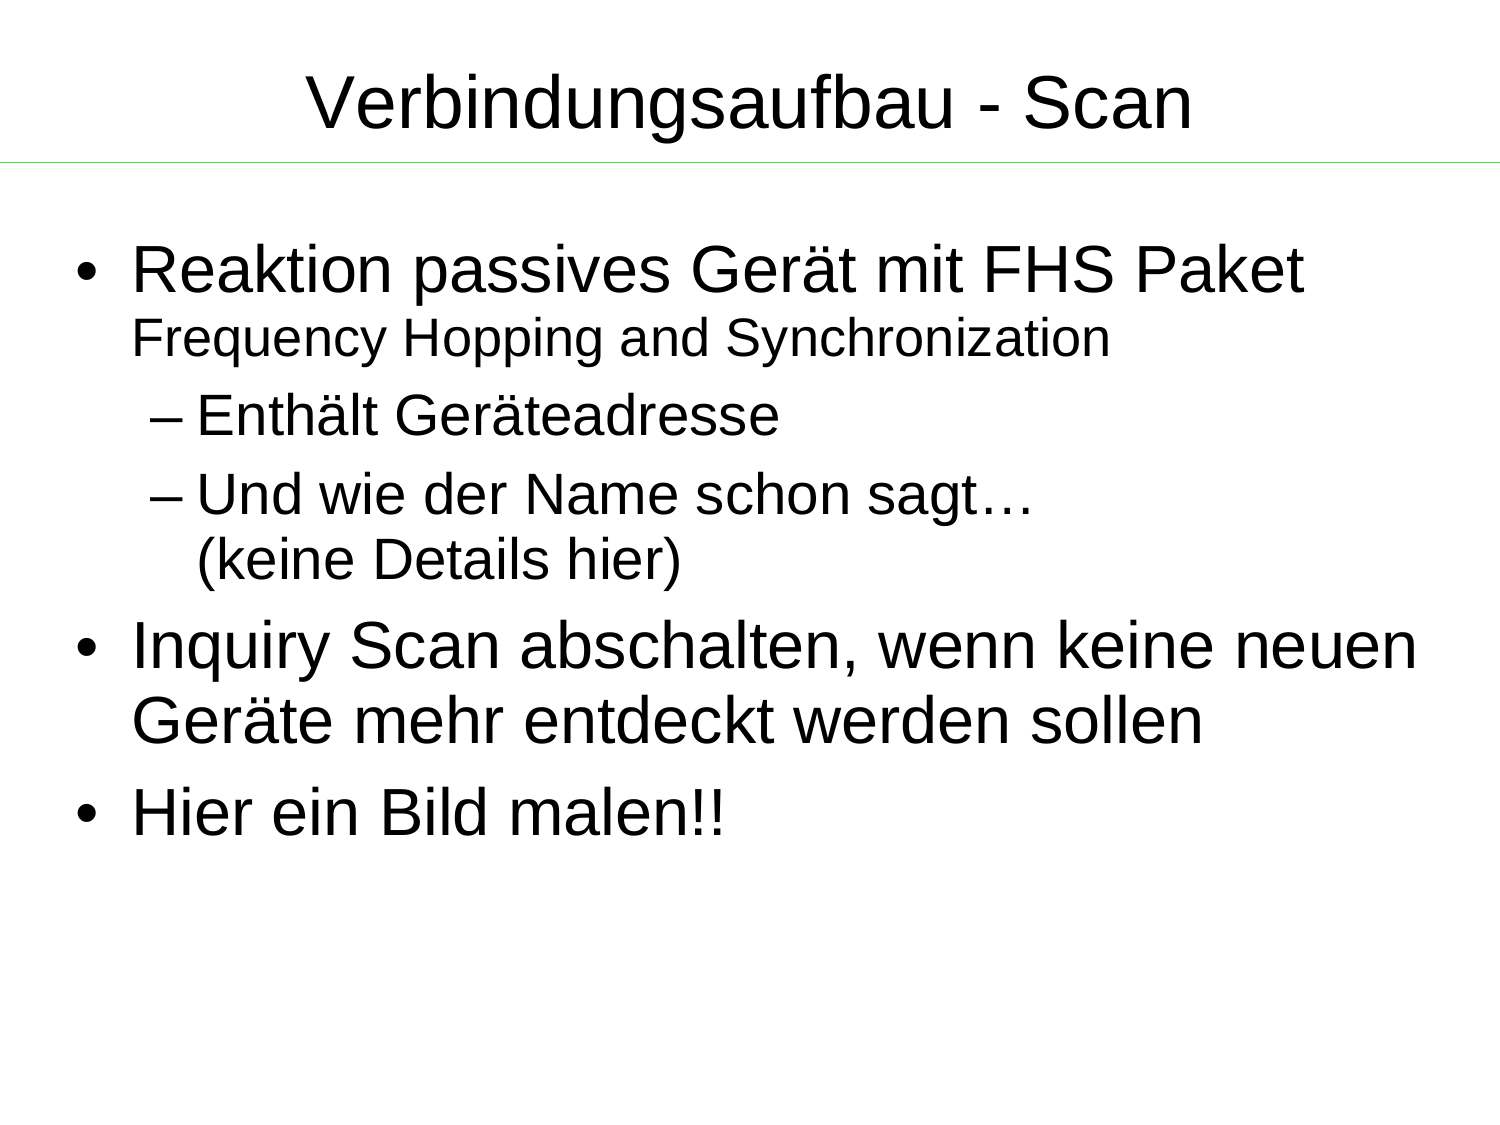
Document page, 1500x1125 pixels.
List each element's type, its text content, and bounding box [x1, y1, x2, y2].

title Verbindungsaufbau - Scan [75, 49, 1426, 156]
list Reaktion passives Gerät mit FHS Paket Frequency Hopping and Synchronization Enthält Geräteadresse Und wie der Name schon sagt… (keine Details hier) Inquiry Scan abschalten, wenn keine neuen Geräte mehr entdeckt werden sollen Hier ein Bild malen!! [75, 232, 1426, 931]
